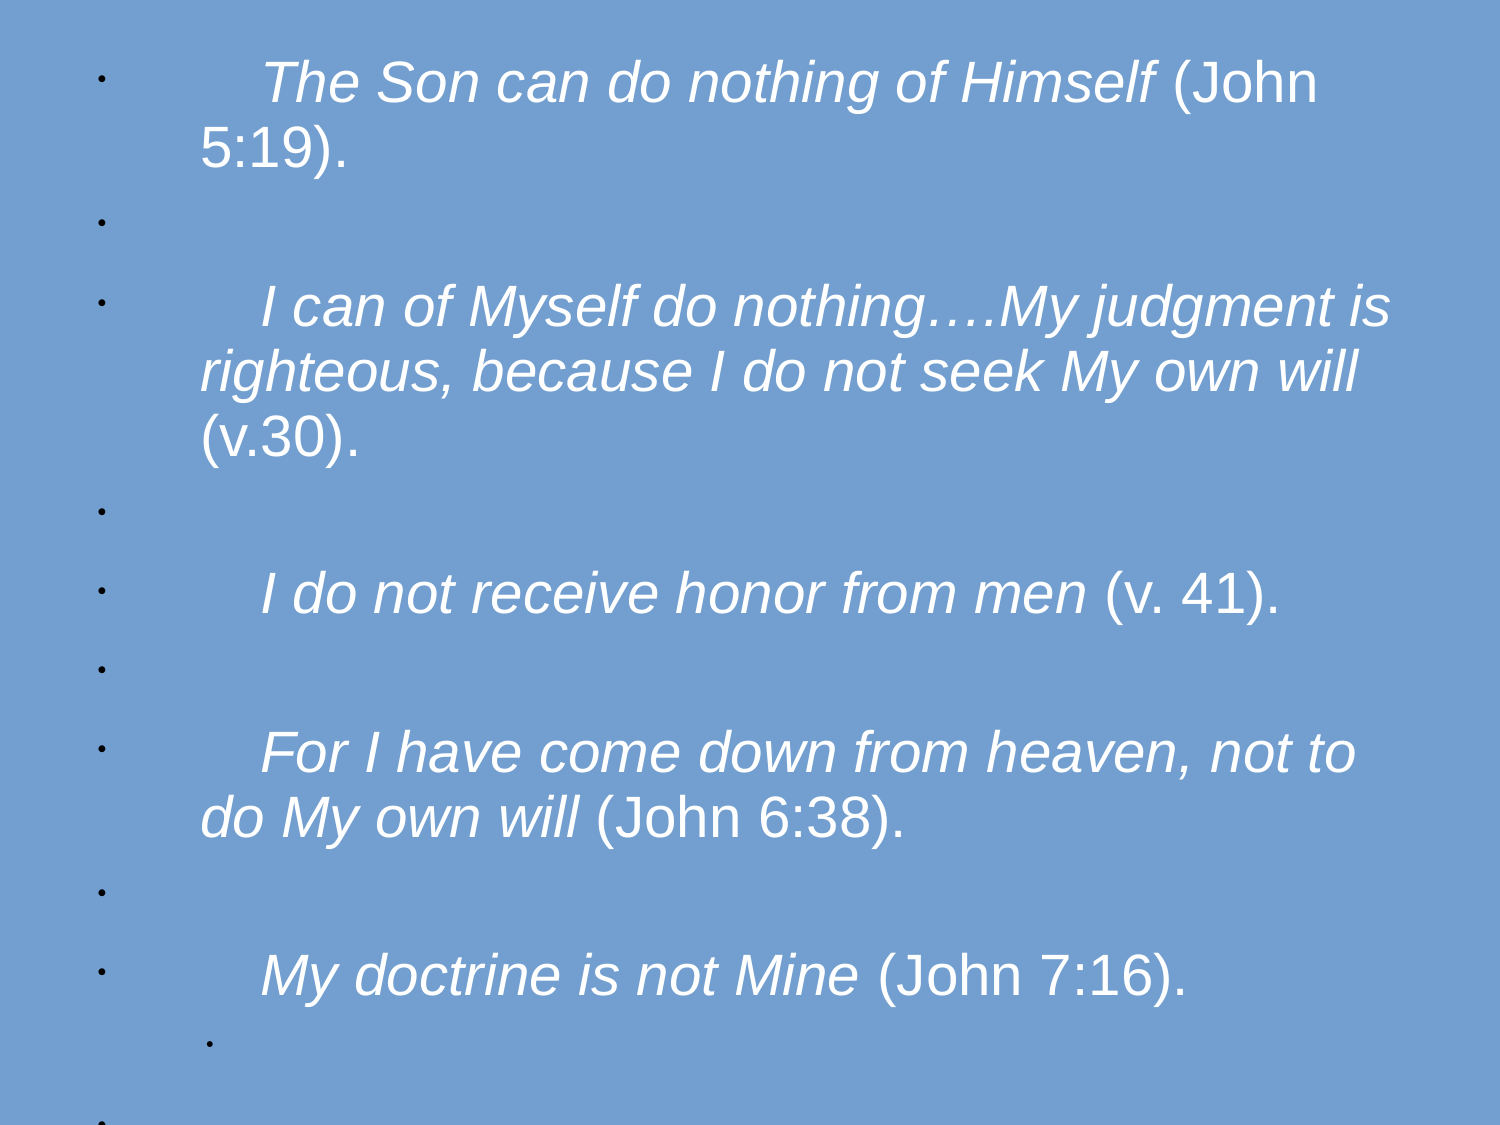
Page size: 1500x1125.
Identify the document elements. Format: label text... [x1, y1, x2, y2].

list The Son can do nothing of Himself (John 5:19). I can of Myself do nothing….My judgment is righteous, because I do not seek My own will (v.30). I do not receive honor from men (v. 41). For I have come down from heaven, not to do My own will (John 6:38). My doctrine is not Mine (John 7:16). [75, 50, 1426, 1088]
